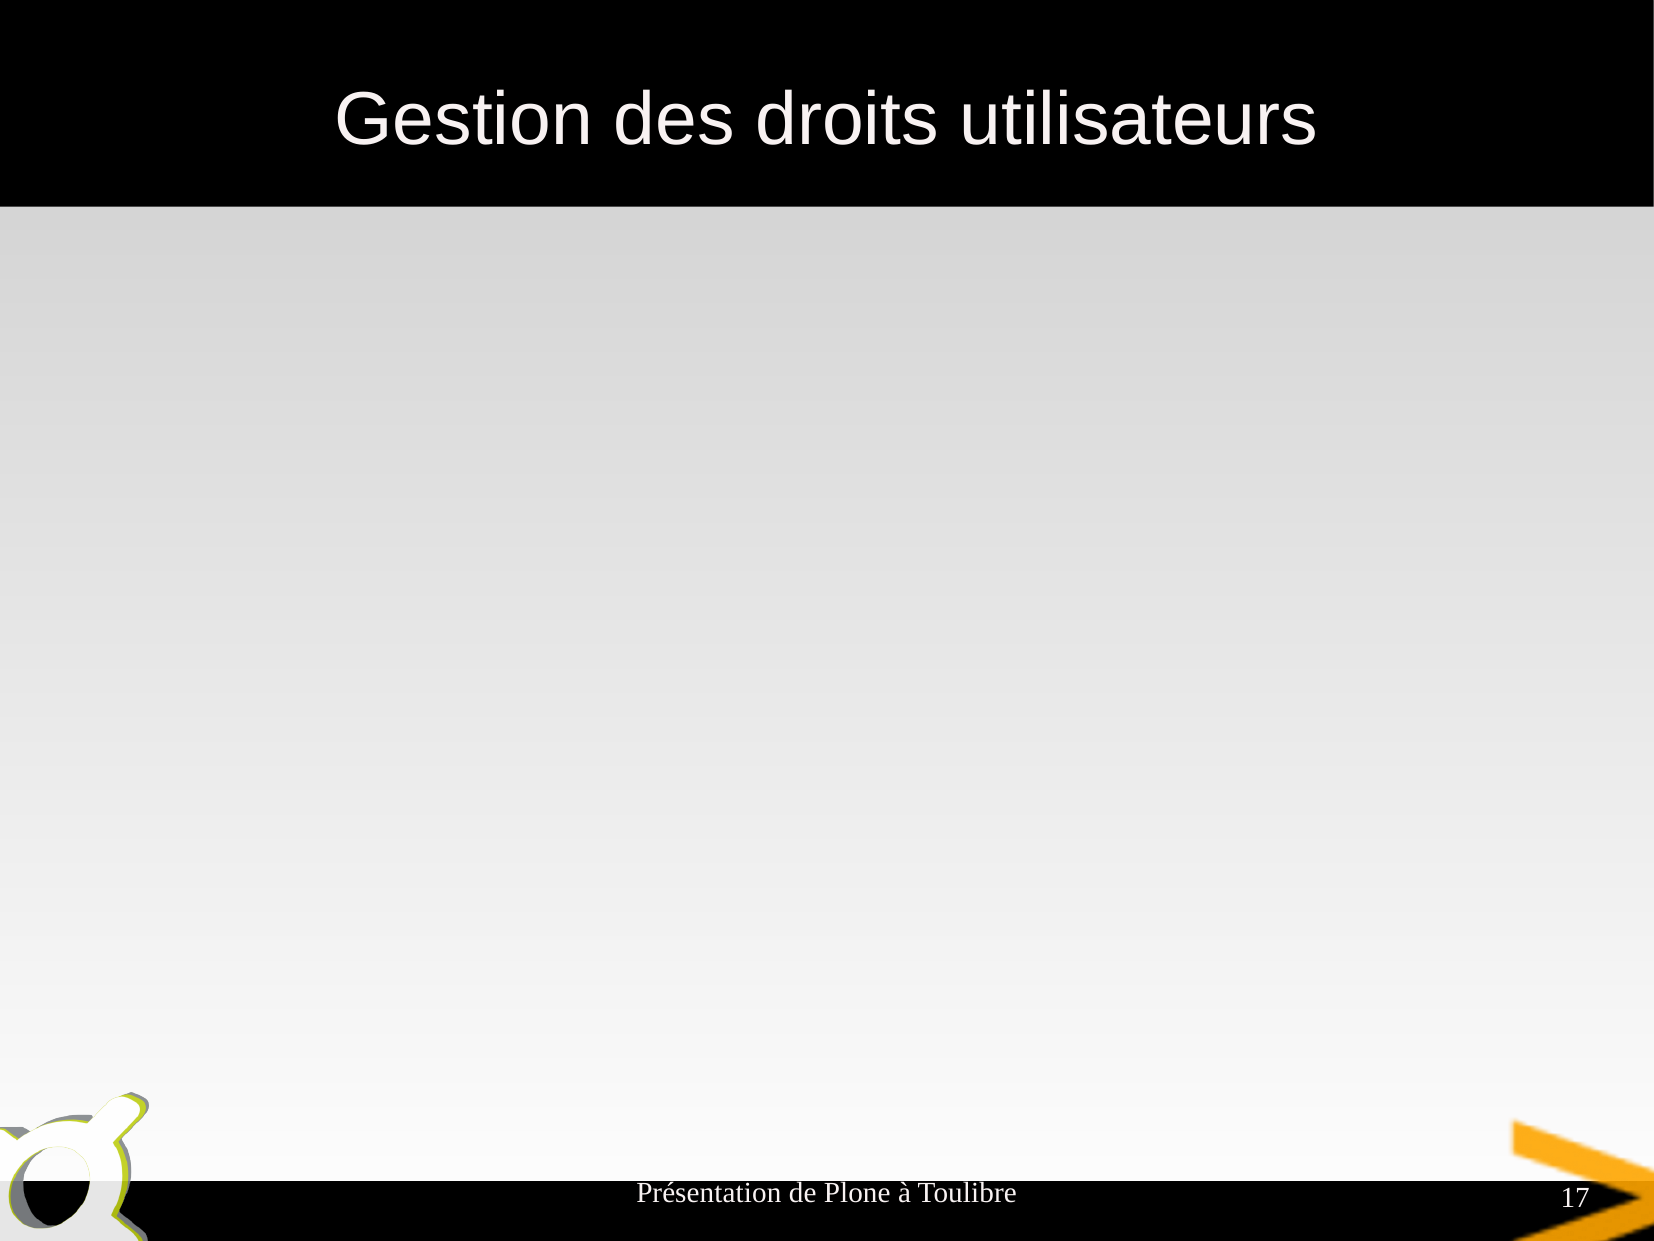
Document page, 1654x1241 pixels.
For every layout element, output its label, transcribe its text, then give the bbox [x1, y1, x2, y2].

title Gestion des droits utilisateurs [177, 29, 1477, 207]
picture [1505, 1181, 1654, 1241]
picture [0, 1181, 149, 1241]
